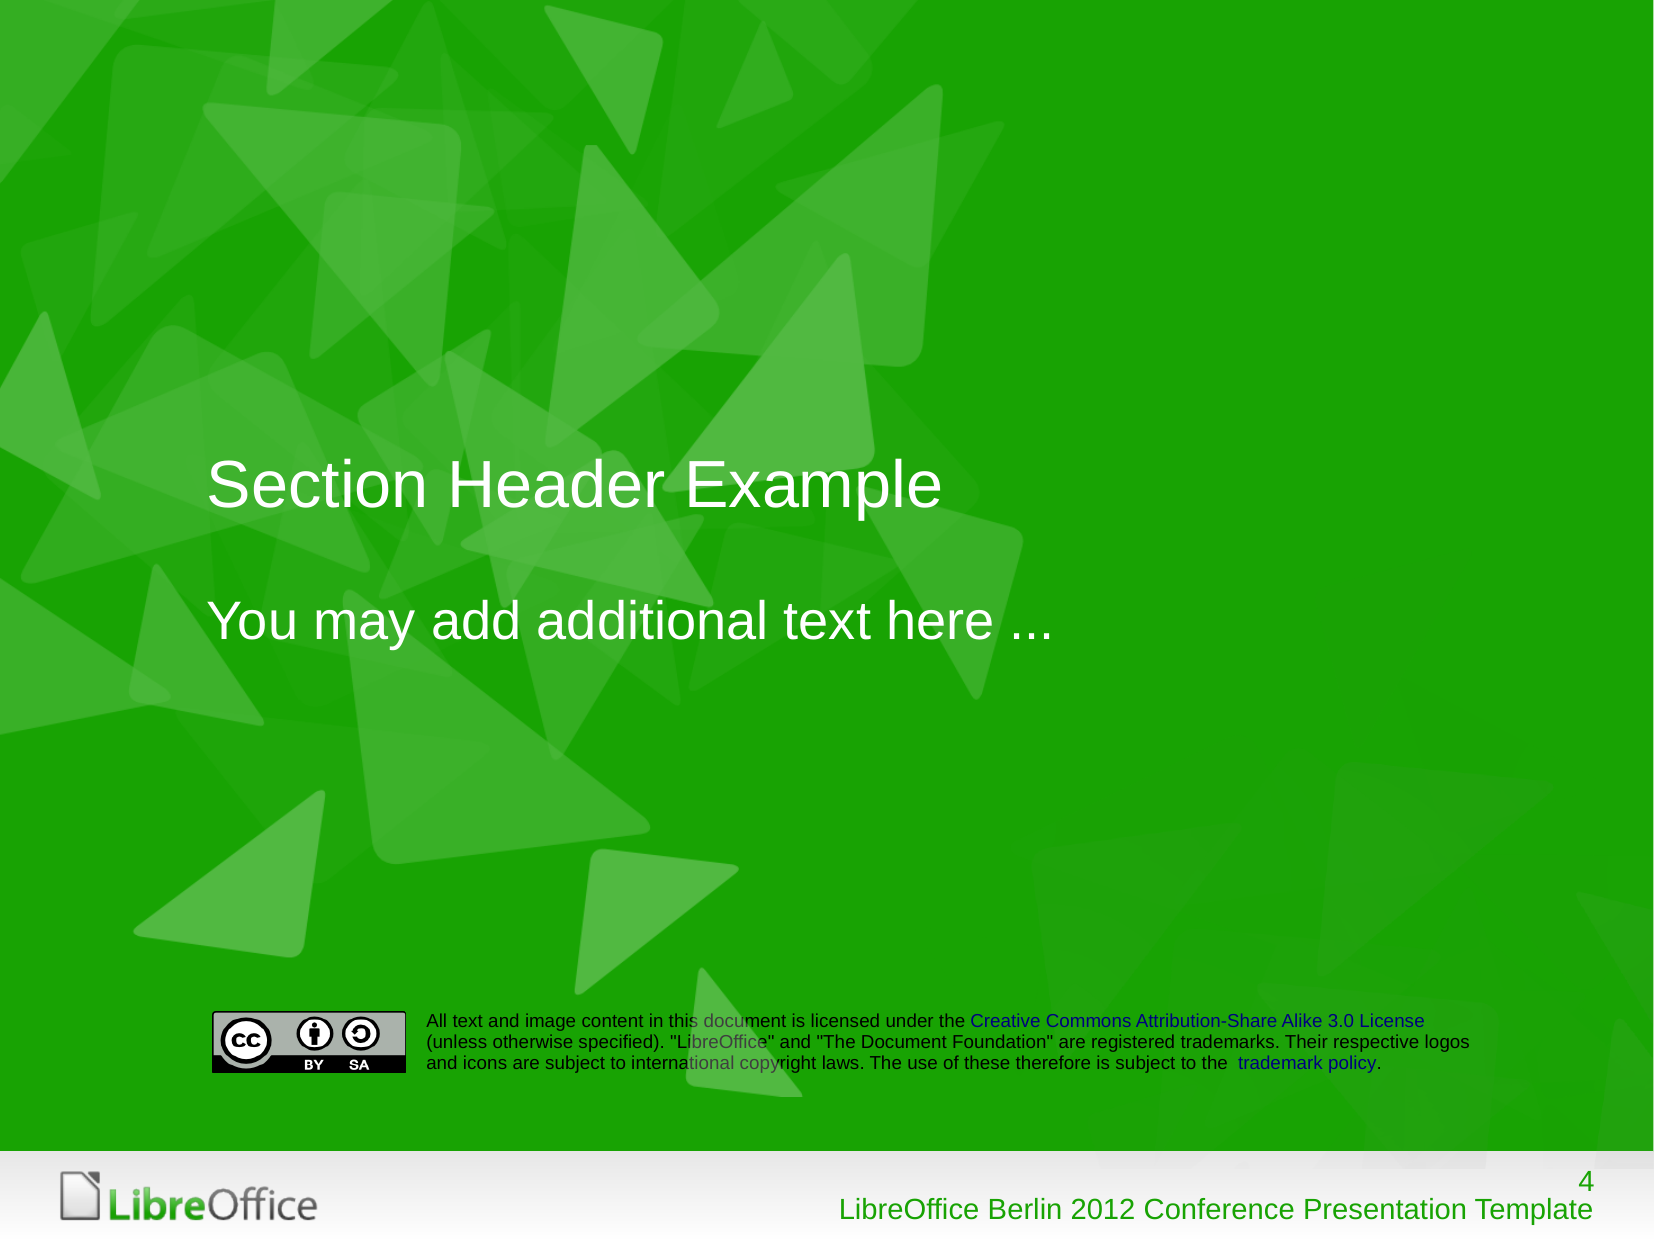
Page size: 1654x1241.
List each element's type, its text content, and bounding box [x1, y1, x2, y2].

title Section Header Example [206, 395, 1477, 573]
picture [41, 1152, 206, 1240]
picture [0, 0, 1654, 1169]
subtitle You may add additional text here ... [206, 590, 1477, 1241]
